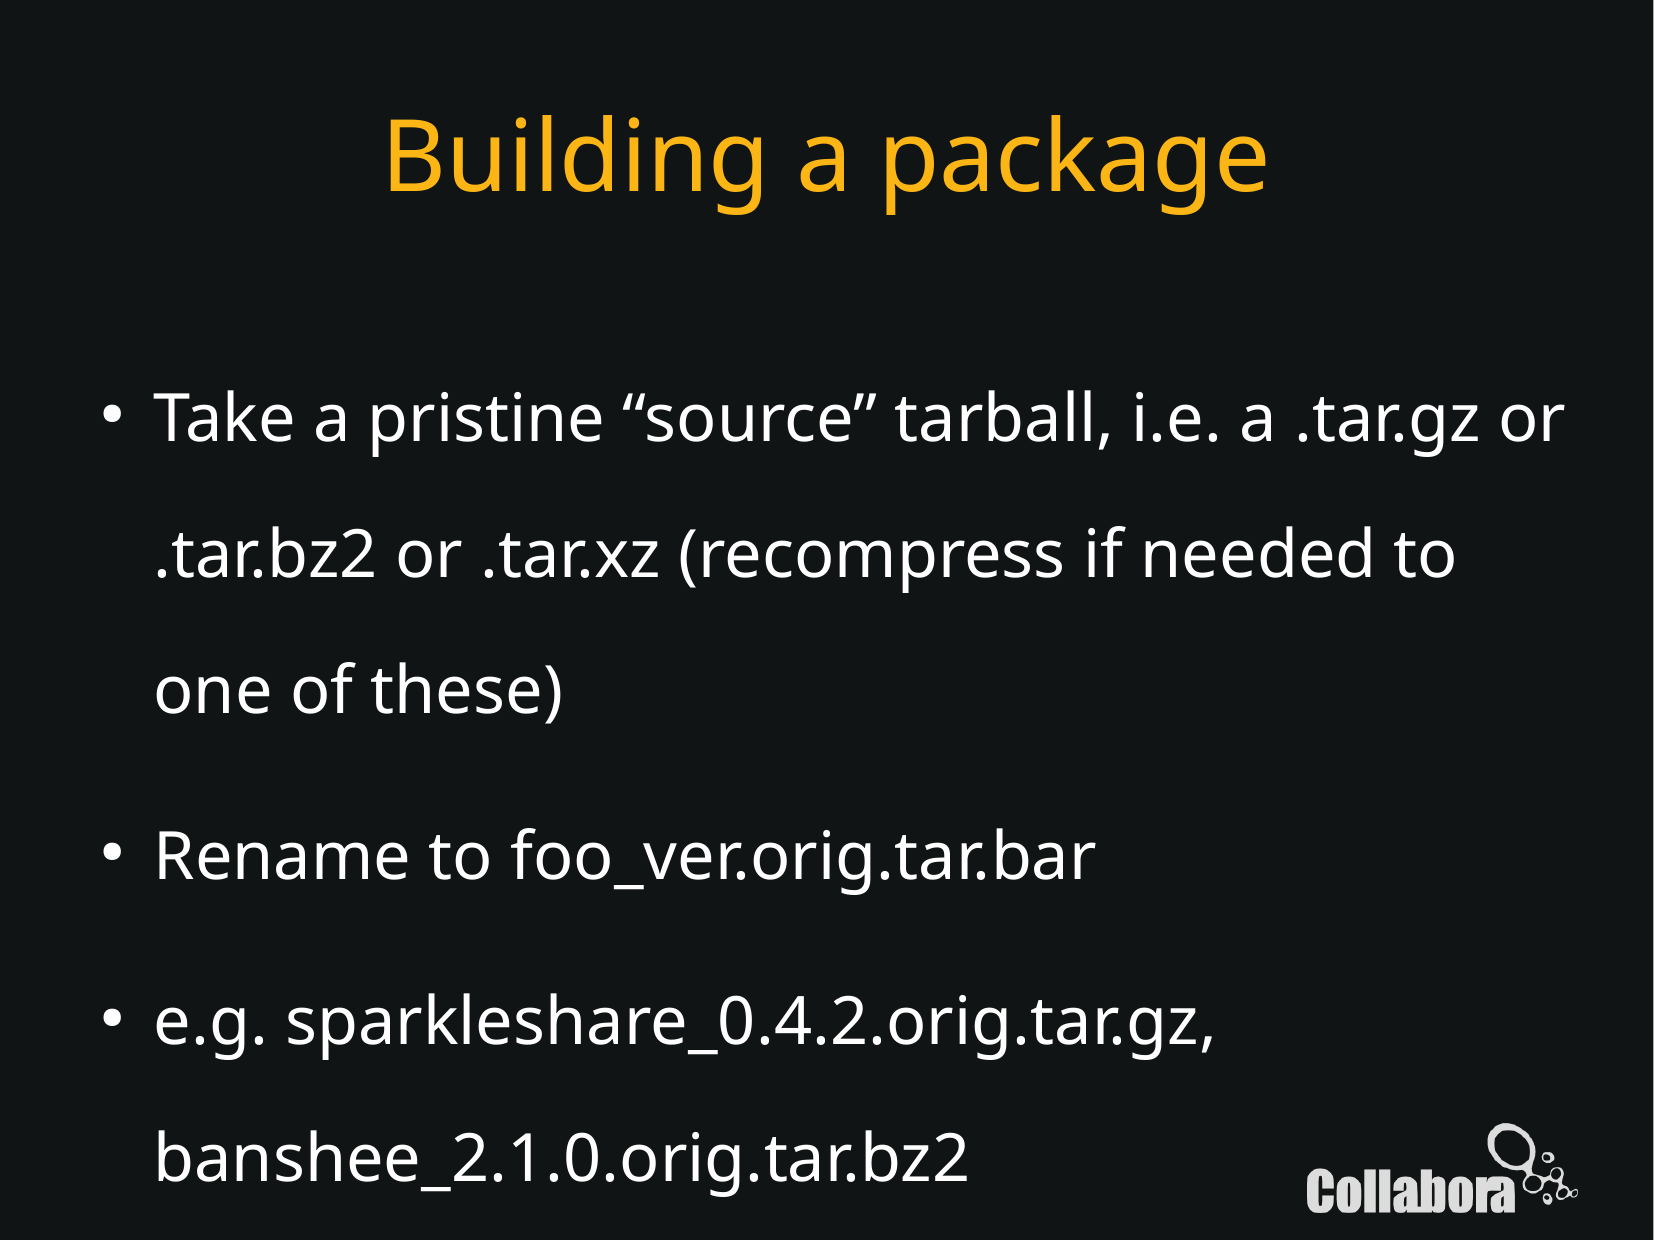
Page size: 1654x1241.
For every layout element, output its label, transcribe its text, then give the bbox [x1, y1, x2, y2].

picture [1307, 1123, 1578, 1213]
list Take a pristine “source” tarball, i.e. a .tar.gz or .tar.bz2 or .tar.xz (recompress if needed to one of these) Rename to foo_ver.orig.tar.bar e.g. sparkleshare_0.4.2.orig.tar.gz, banshee_2.1.0.orig.tar.bz2 Extract it to a working folder [82, 324, 1571, 1162]
title Building a package [82, 49, 1571, 257]
